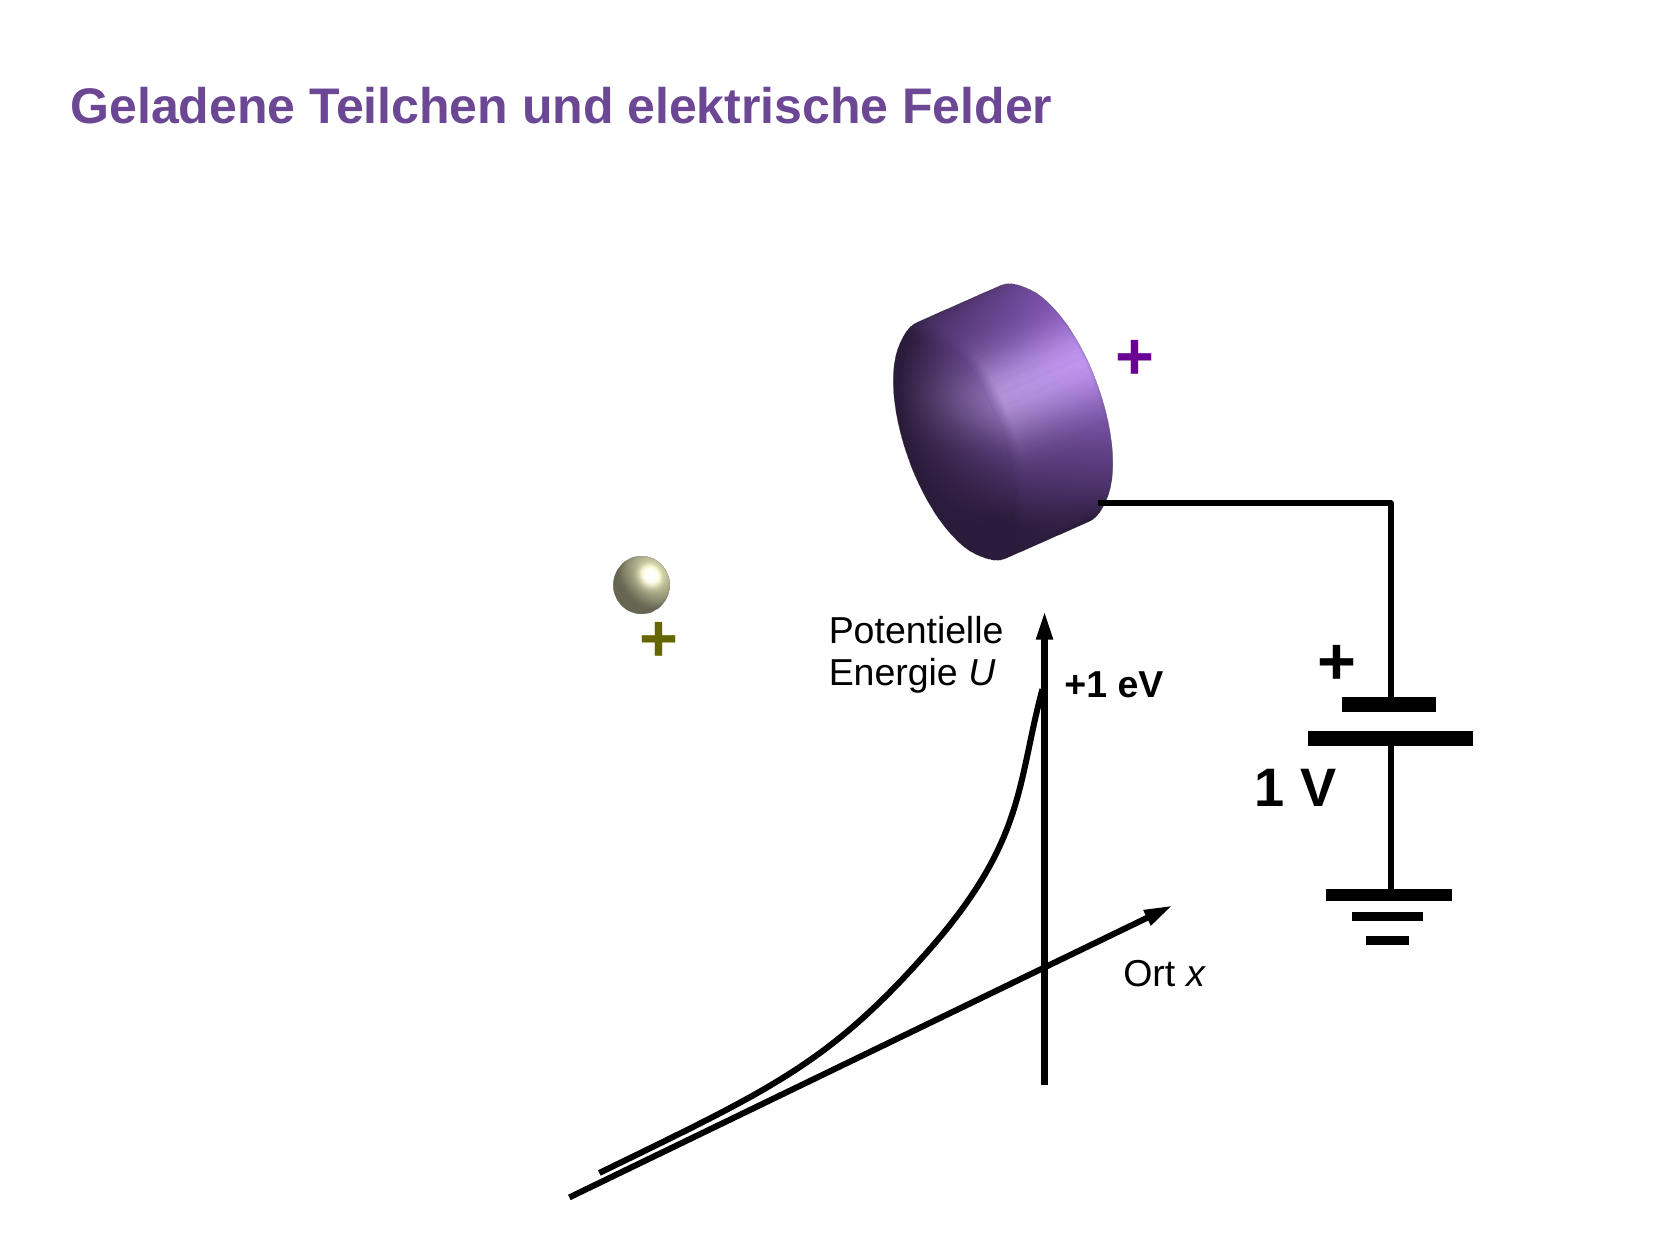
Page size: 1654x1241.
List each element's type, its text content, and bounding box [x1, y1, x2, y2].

text_box +1 eV [1029, 652, 1199, 716]
text_box + [1302, 616, 1374, 707]
text_box 1 V [1240, 750, 1352, 826]
text_box Geladene Teilchen und elektrische Felder [55, 70, 1146, 142]
text_box + [624, 593, 694, 684]
text_box Potentielle Energie U [811, 599, 1022, 705]
text_box Ort x [1105, 941, 1223, 1005]
text_box + [1100, 311, 1175, 401]
